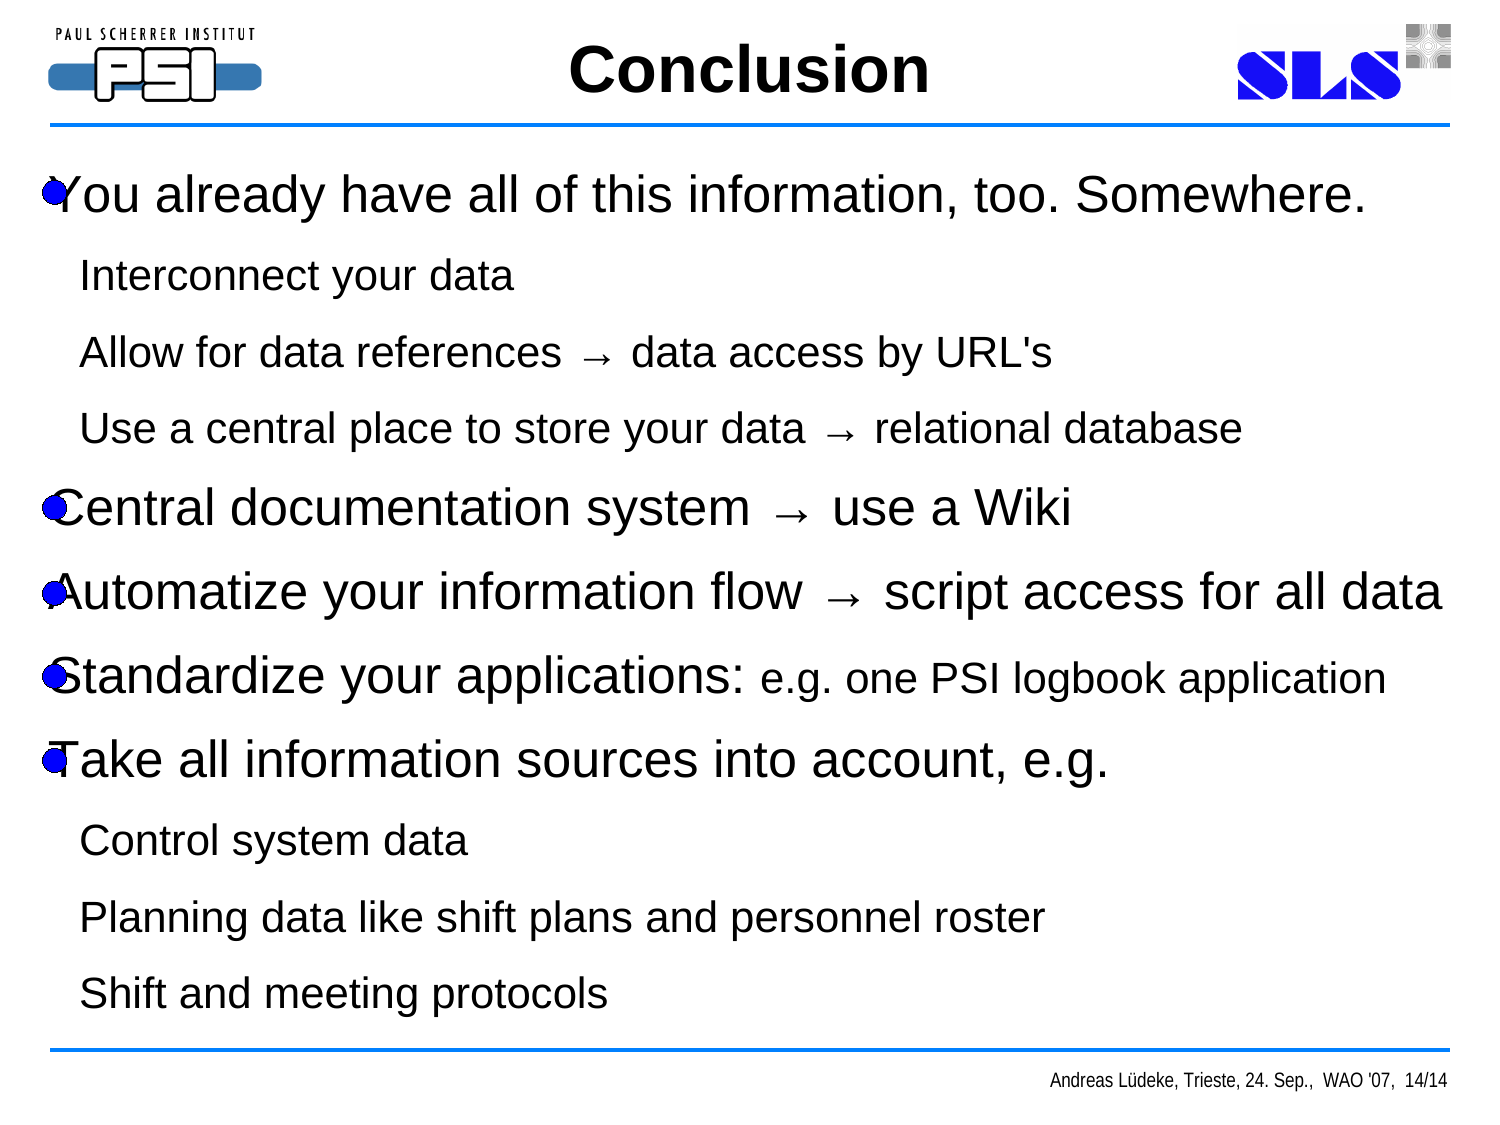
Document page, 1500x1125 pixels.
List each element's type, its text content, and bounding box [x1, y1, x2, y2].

title Conclusion [50, 25, 1451, 113]
text_box [42, 581, 67, 606]
text_box [42, 664, 67, 689]
text_box [42, 748, 67, 773]
text_box [42, 495, 67, 520]
picture [37, 12, 276, 113]
list You already have all of this information, too. Somewhere. Interconnect your data Allow for data references → data access by URL's Use a central place to store your data → relational database Central documentation system → use a Wiki Automatize your information flow → script access for all data Standardize your applications: e.g. one PSI logbook application Take all information sources into account, e.g. Control system data Planning data like shift plans and personnel roster Shift and meeting protocols [47, 165, 1471, 1019]
text_box [42, 180, 67, 205]
